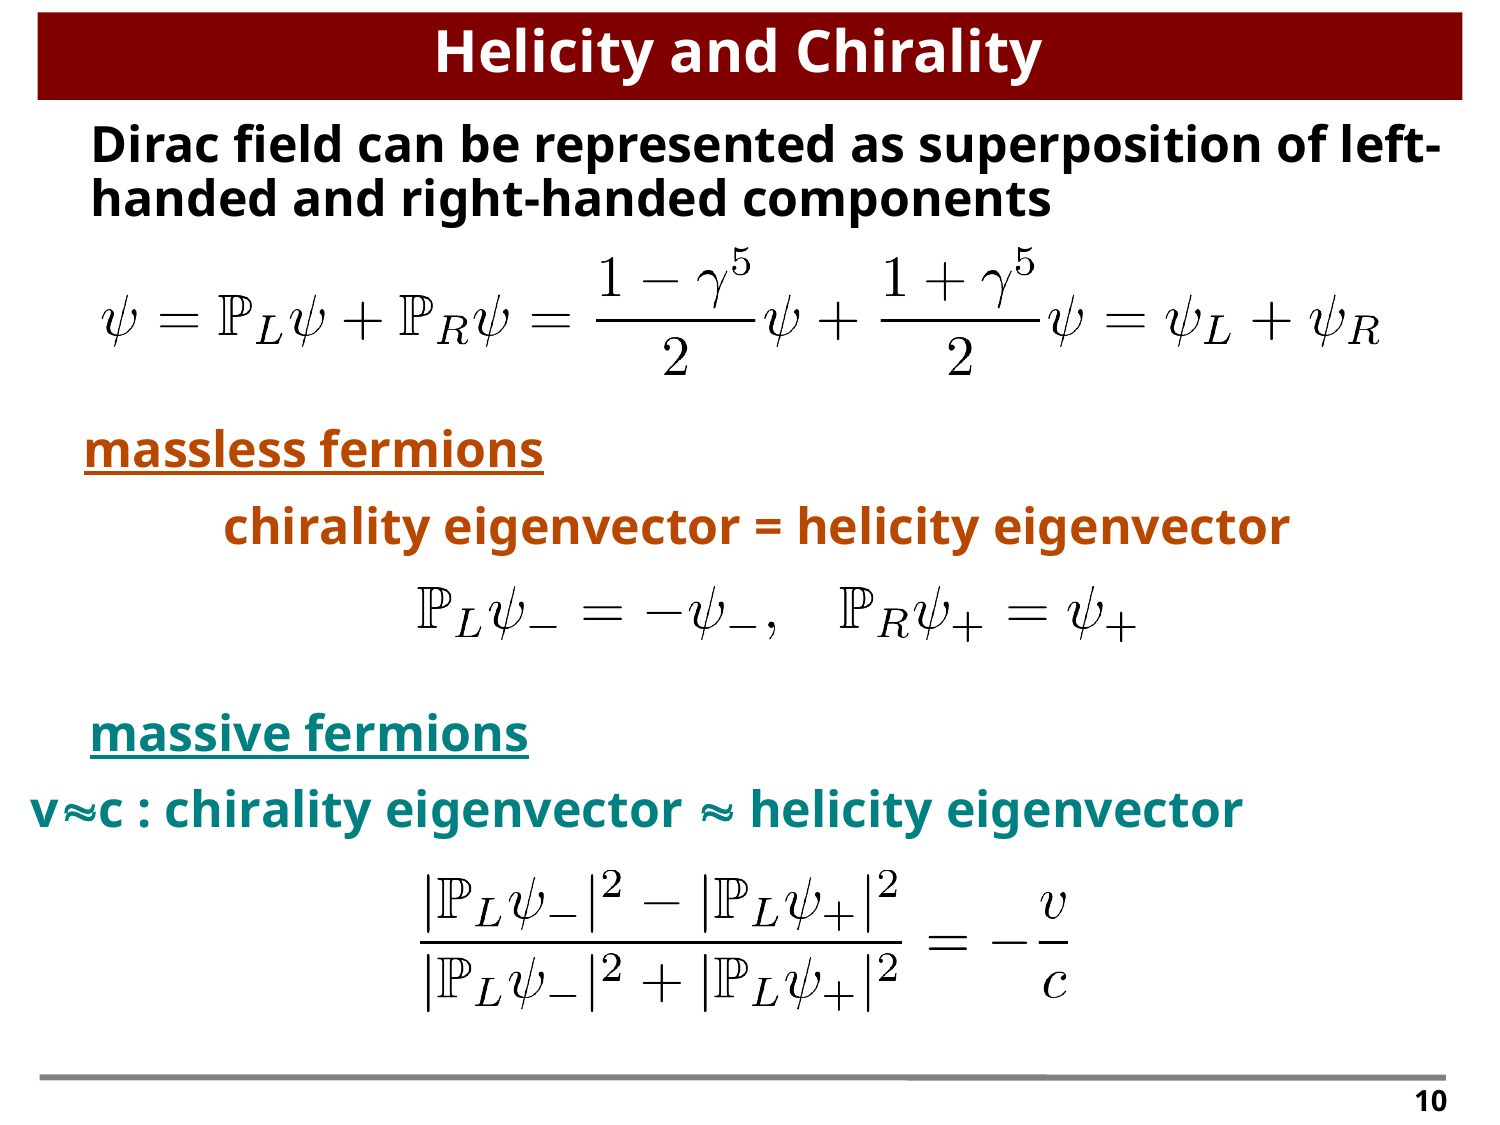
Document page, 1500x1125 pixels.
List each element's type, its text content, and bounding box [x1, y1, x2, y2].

text_box v»c : chirality eigenvector » helicity eigenvector [15, 770, 1486, 846]
list Dirac field can be represented as superposition of left-handed and right-handed components [19, 111, 1468, 282]
text_box chirality eigenvector = helicity eigenvector [30, 486, 1486, 562]
title Helicity and Chirality [132, 12, 1345, 96]
text_box massive fermions [75, 693, 751, 769]
picture [101, 247, 1380, 375]
picture [417, 586, 1136, 642]
text_box massless fermions [69, 410, 745, 485]
picture [420, 870, 1068, 1012]
